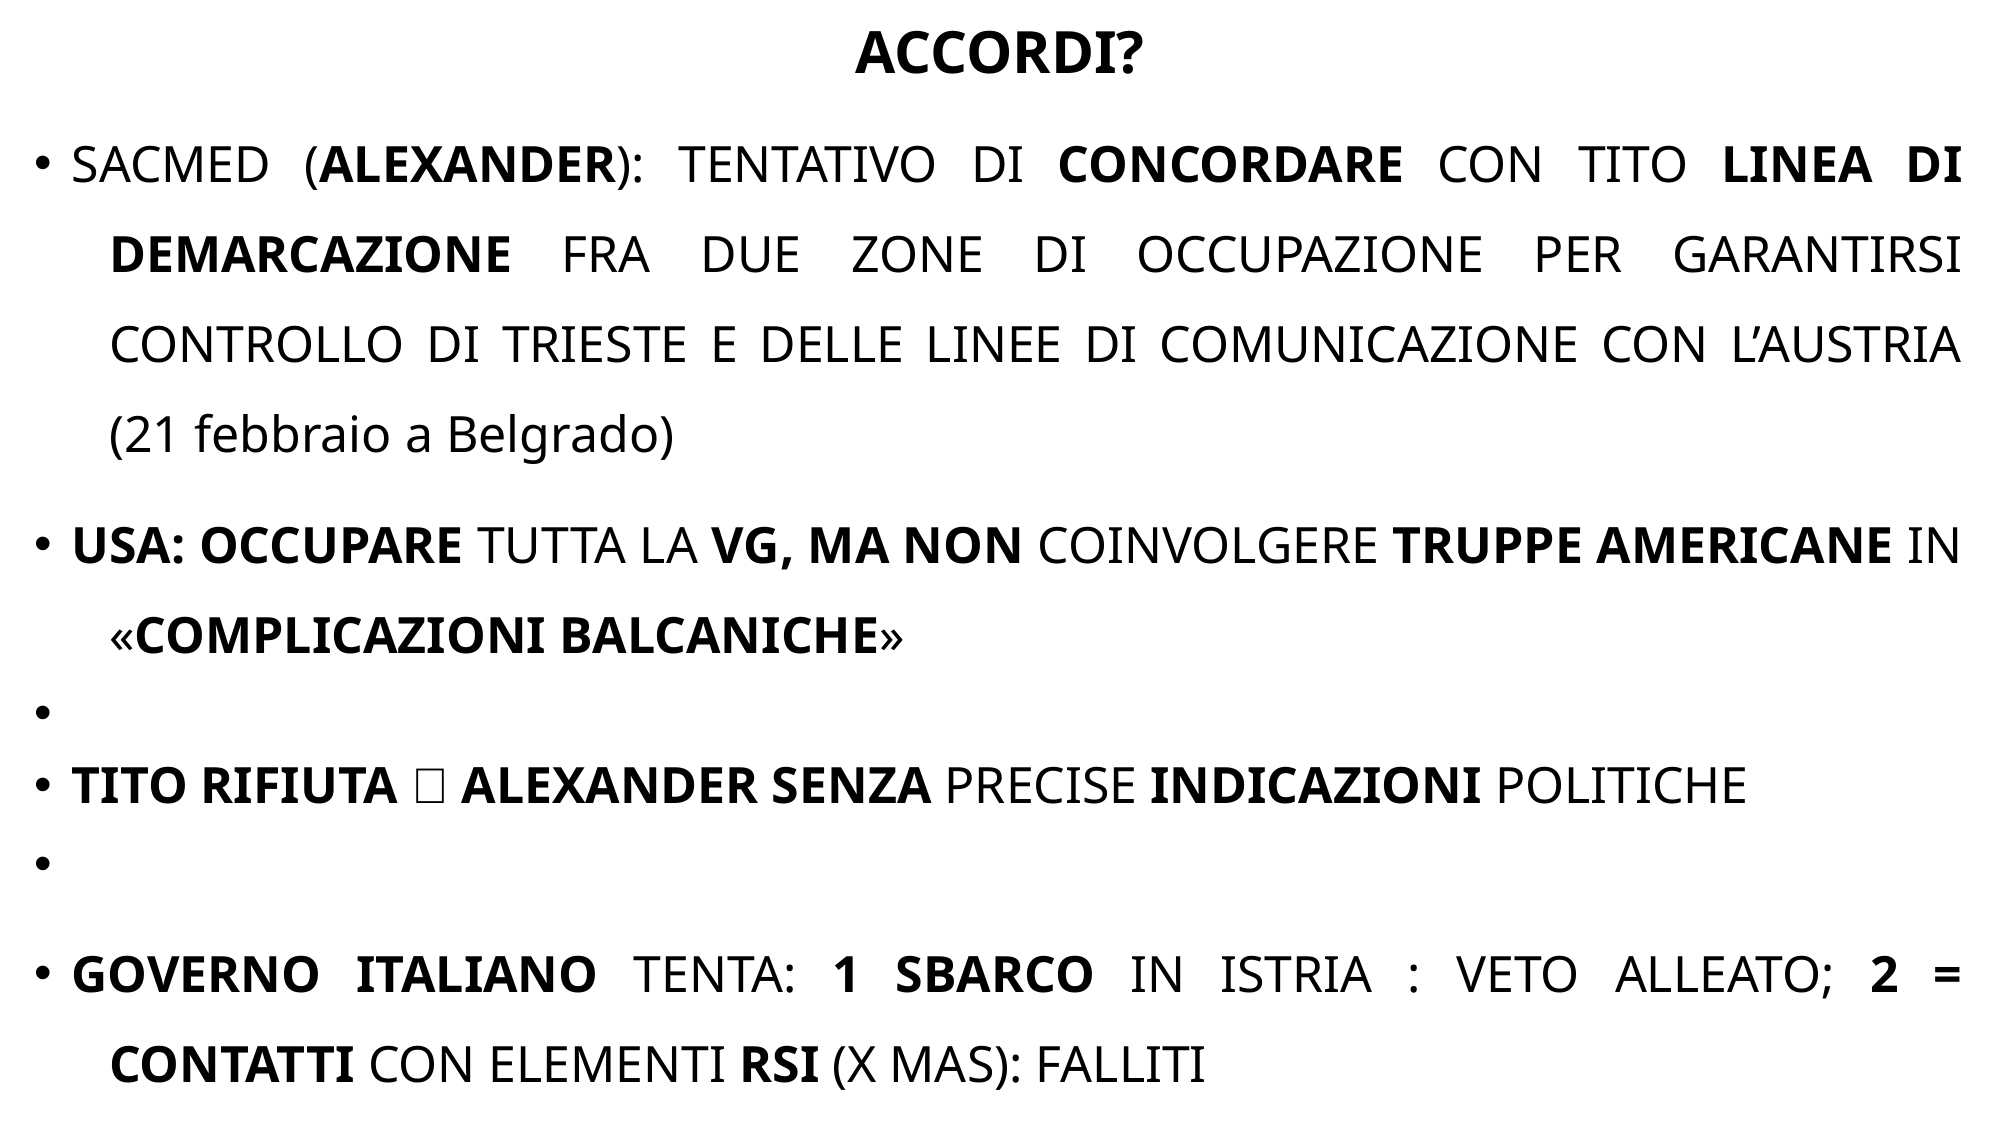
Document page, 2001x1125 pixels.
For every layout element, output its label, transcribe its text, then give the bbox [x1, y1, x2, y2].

title ACCORDI? [137, 15, 1863, 57]
list SACMED (ALEXANDER): TENTATIVO DI CONCORDARE CON TITO LINEA DI DEMARCAZIONE FRA DUE ZONE DI OCCUPAZIONE PER GARANTIRSI CONTROLLO DI TRIESTE E DELLE LINEE DI COMUNICAZIONE CON L’AUSTRIA (21 febbraio a Belgrado) USA: OCCUPARE TUTTA LA VG, MA NON COINVOLGERE TRUPPE AMERICANE IN «COMPLICAZIONI BALCANICHE» TITO RIFIUTA  ALEXANDER SENZA PRECISE INDICAZIONI POLITICHE GOVERNO ITALIANO TENTA: 1 SBARCO IN ISTRIA : VETO ALLEATO; 2 = CONTATTI CON ELEMENTI RSI (X MAS): FALLITI [19, 94, 1978, 1110]
